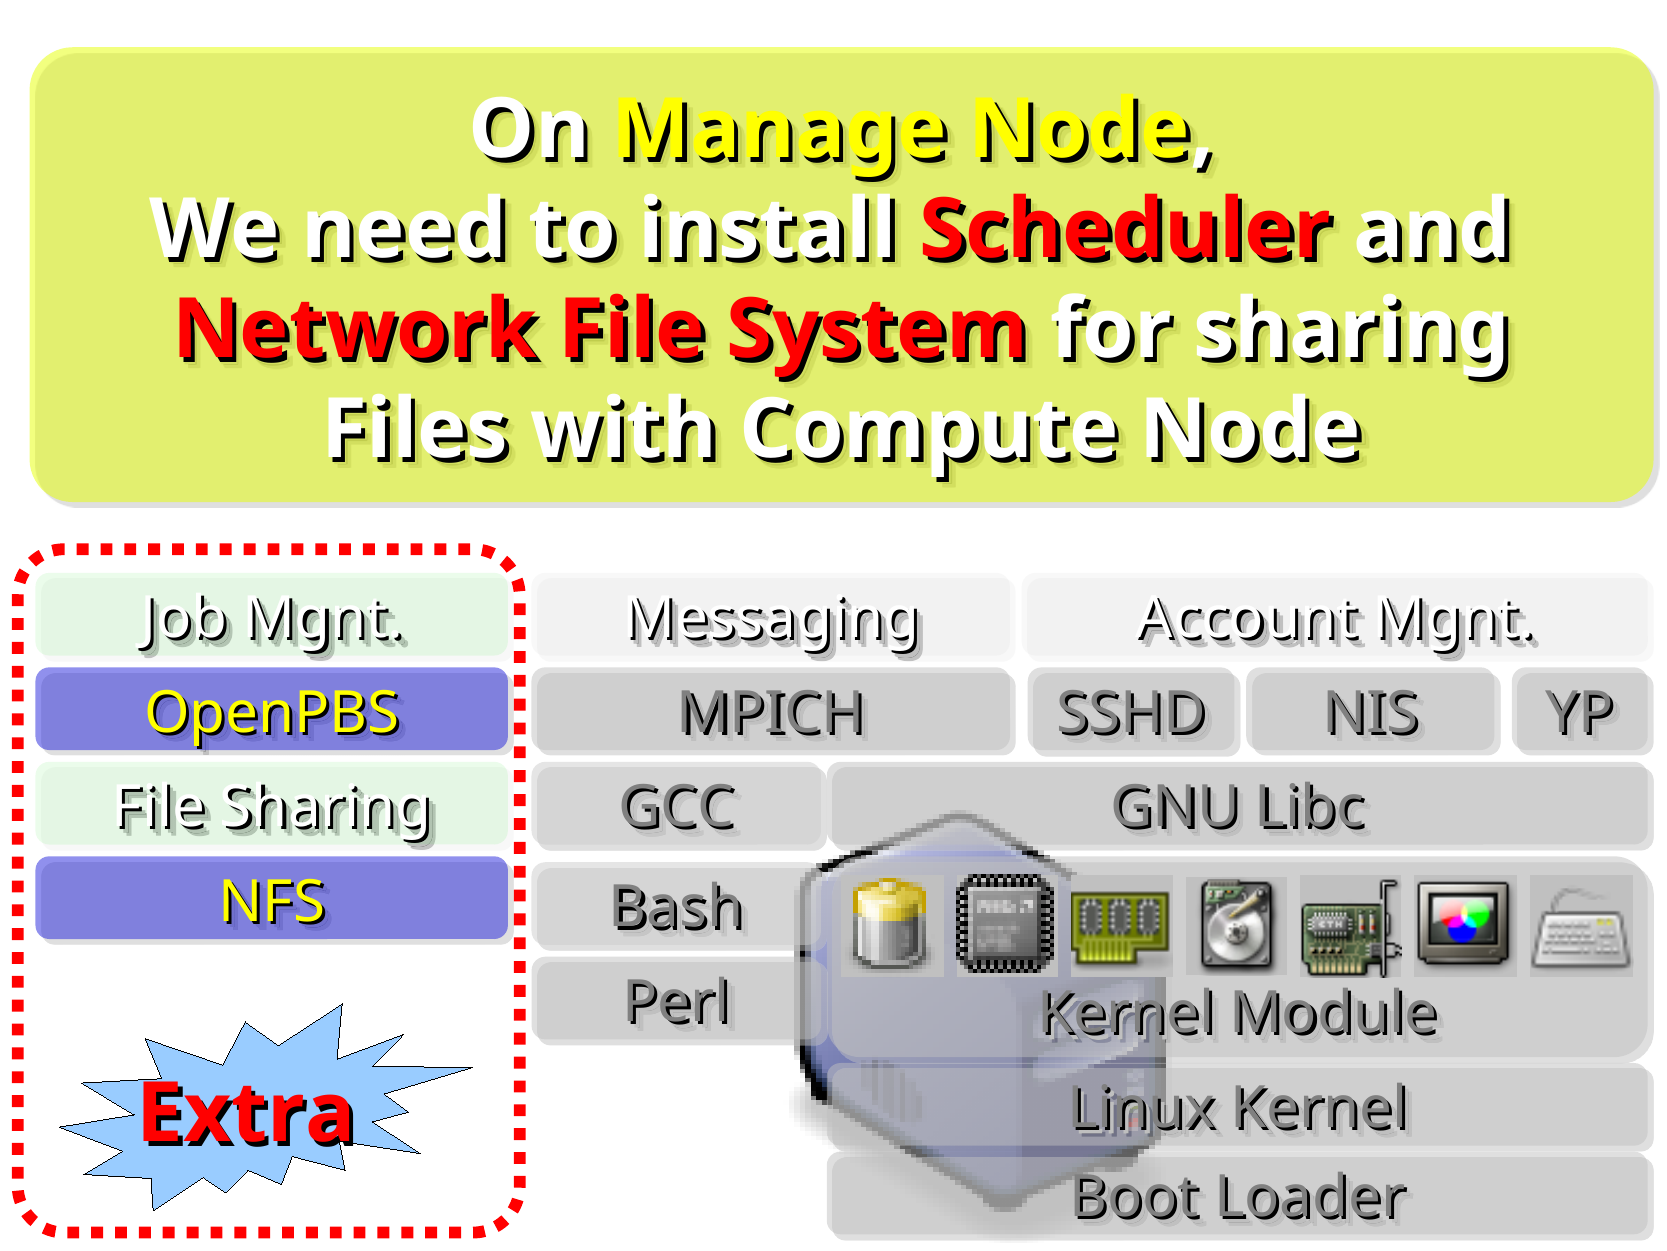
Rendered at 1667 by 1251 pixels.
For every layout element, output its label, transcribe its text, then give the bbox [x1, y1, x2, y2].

picture [841, 874, 944, 978]
text_box YP [1511, 667, 1648, 751]
text_box On Manage Node, We need to install Scheduler and Network File System for sharing Files with Compute Node [29, 47, 1654, 503]
picture [1530, 874, 1634, 978]
text_box Extra [59, 1003, 473, 1211]
text_box Linux Kernel [826, 1062, 1648, 1146]
text_box Bash [531, 862, 821, 945]
picture [1071, 874, 1173, 978]
text_box OpenPBS [35, 667, 508, 751]
text_box GNU Libc [826, 761, 1648, 845]
picture [956, 874, 1059, 978]
text_box MPICH [531, 667, 1011, 751]
text_box NFS [35, 856, 508, 940]
picture [1414, 874, 1518, 978]
text_box Kernel Module [826, 856, 1648, 1058]
text_box NIS [1246, 667, 1495, 751]
text_box Boot Loader [826, 1151, 1648, 1235]
text_box Perl [531, 956, 822, 1040]
picture [1185, 876, 1287, 976]
text_box Account Mgnt. [1021, 572, 1648, 656]
text_box File Sharing [35, 761, 508, 845]
text_box SSHD [1027, 667, 1235, 751]
picture [1300, 874, 1402, 978]
text_box Messaging [531, 572, 1010, 656]
picture [767, 797, 1211, 1251]
text_box GCC [531, 761, 821, 845]
text_box Job Mgnt. [35, 572, 508, 656]
